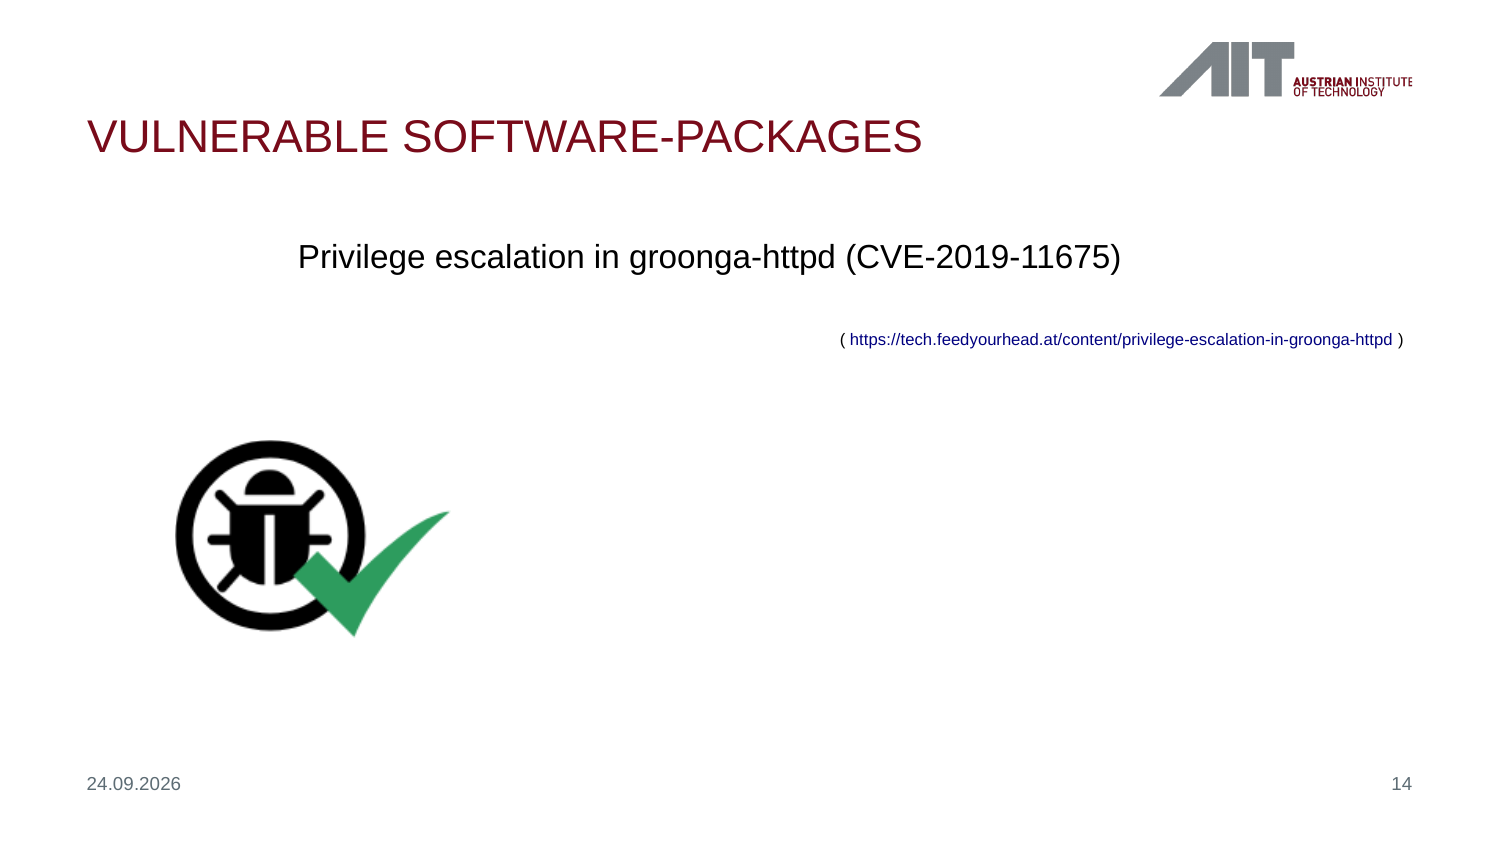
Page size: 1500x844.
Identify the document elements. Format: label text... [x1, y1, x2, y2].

slide_number <number> [1113, 772, 1413, 800]
text_box ( https://tech.feedyourhead.at/content/privilege-escalation-in-groonga-httpd ) [825, 322, 1426, 376]
title Vulnerable software-packages [86, 43, 1117, 162]
list Privilege escalation in groonga-httpd (CVE-2019-11675) [262, 234, 1376, 563]
slide_number 18.11.2022 [86, 771, 400, 800]
picture [175, 440, 451, 638]
